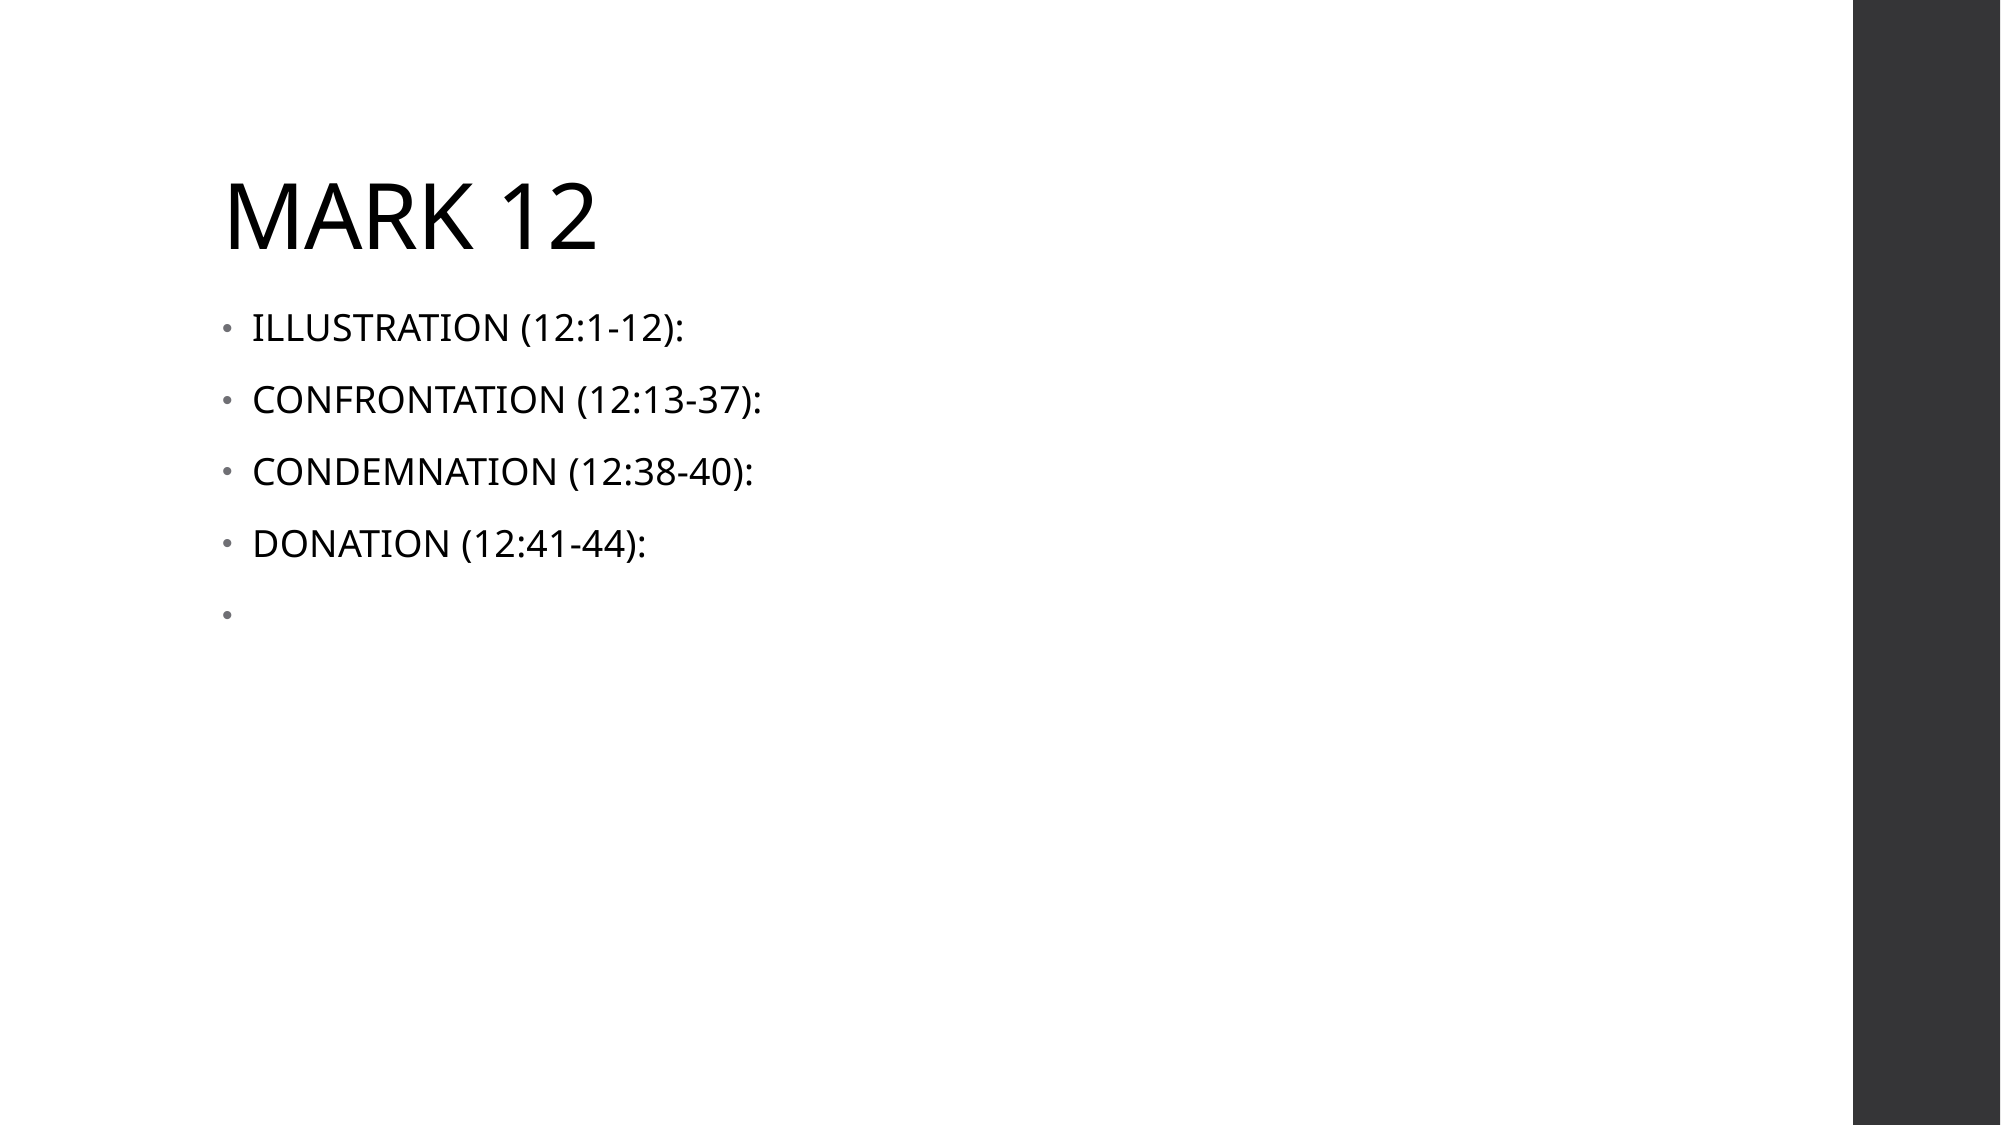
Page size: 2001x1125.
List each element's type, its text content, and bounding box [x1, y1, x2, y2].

list ILLUSTRATION (12:1-12): CONFRONTATION (12:13-37): CONDEMNATION (12:38-40): DONATION (12:41-44): [206, 299, 1617, 1014]
title MARK 12 [206, 60, 1797, 278]
